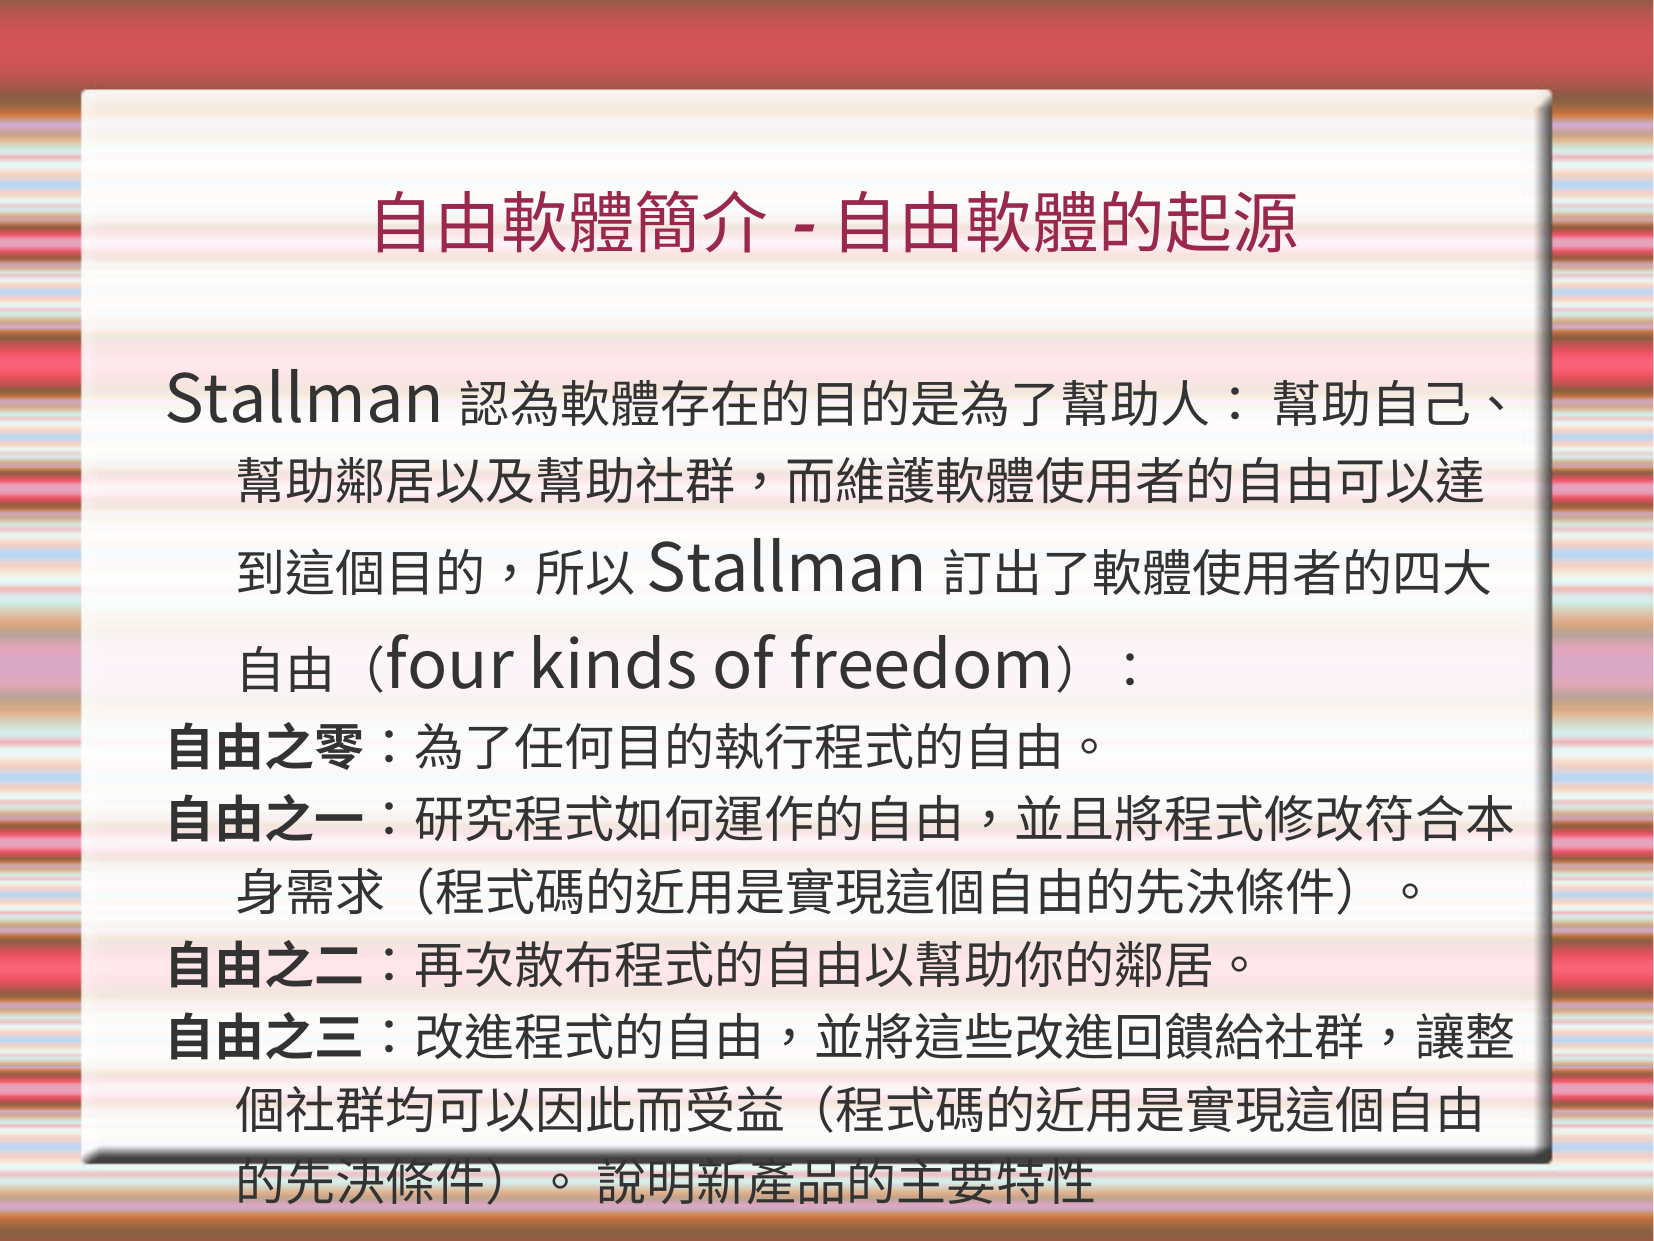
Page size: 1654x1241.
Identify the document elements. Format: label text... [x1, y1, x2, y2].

picture [0, 0, 1654, 1241]
title 自由軟體簡介-自由軟體的起源 [121, 114, 1534, 322]
list Stallman 認為軟體存在的目的是為了幫助人： 幫助自己、幫助鄰居以及幫助社群，而維護軟體使用者的自由可以達 到這個目的，所以 Stallman 訂出了軟體使用者的四大自由（four kinds of freedom）： 自由之零：為了任何目的執行程式的自由。 自由之一：研究程式如何運作的自由，並且將程式修改符合本身需求（程式碼的近用是實現這個自由的先決條件）。 自由之二：再次散布程式的自由以幫助你的鄰居。 自由之三：改進程式的自由，並將這些改進回饋給社群，讓整個社群均可以因此而受益（程式碼的近用是實現這個自由的先決條件）。 說明新產品的主要特性 [152, 344, 1534, 1127]
